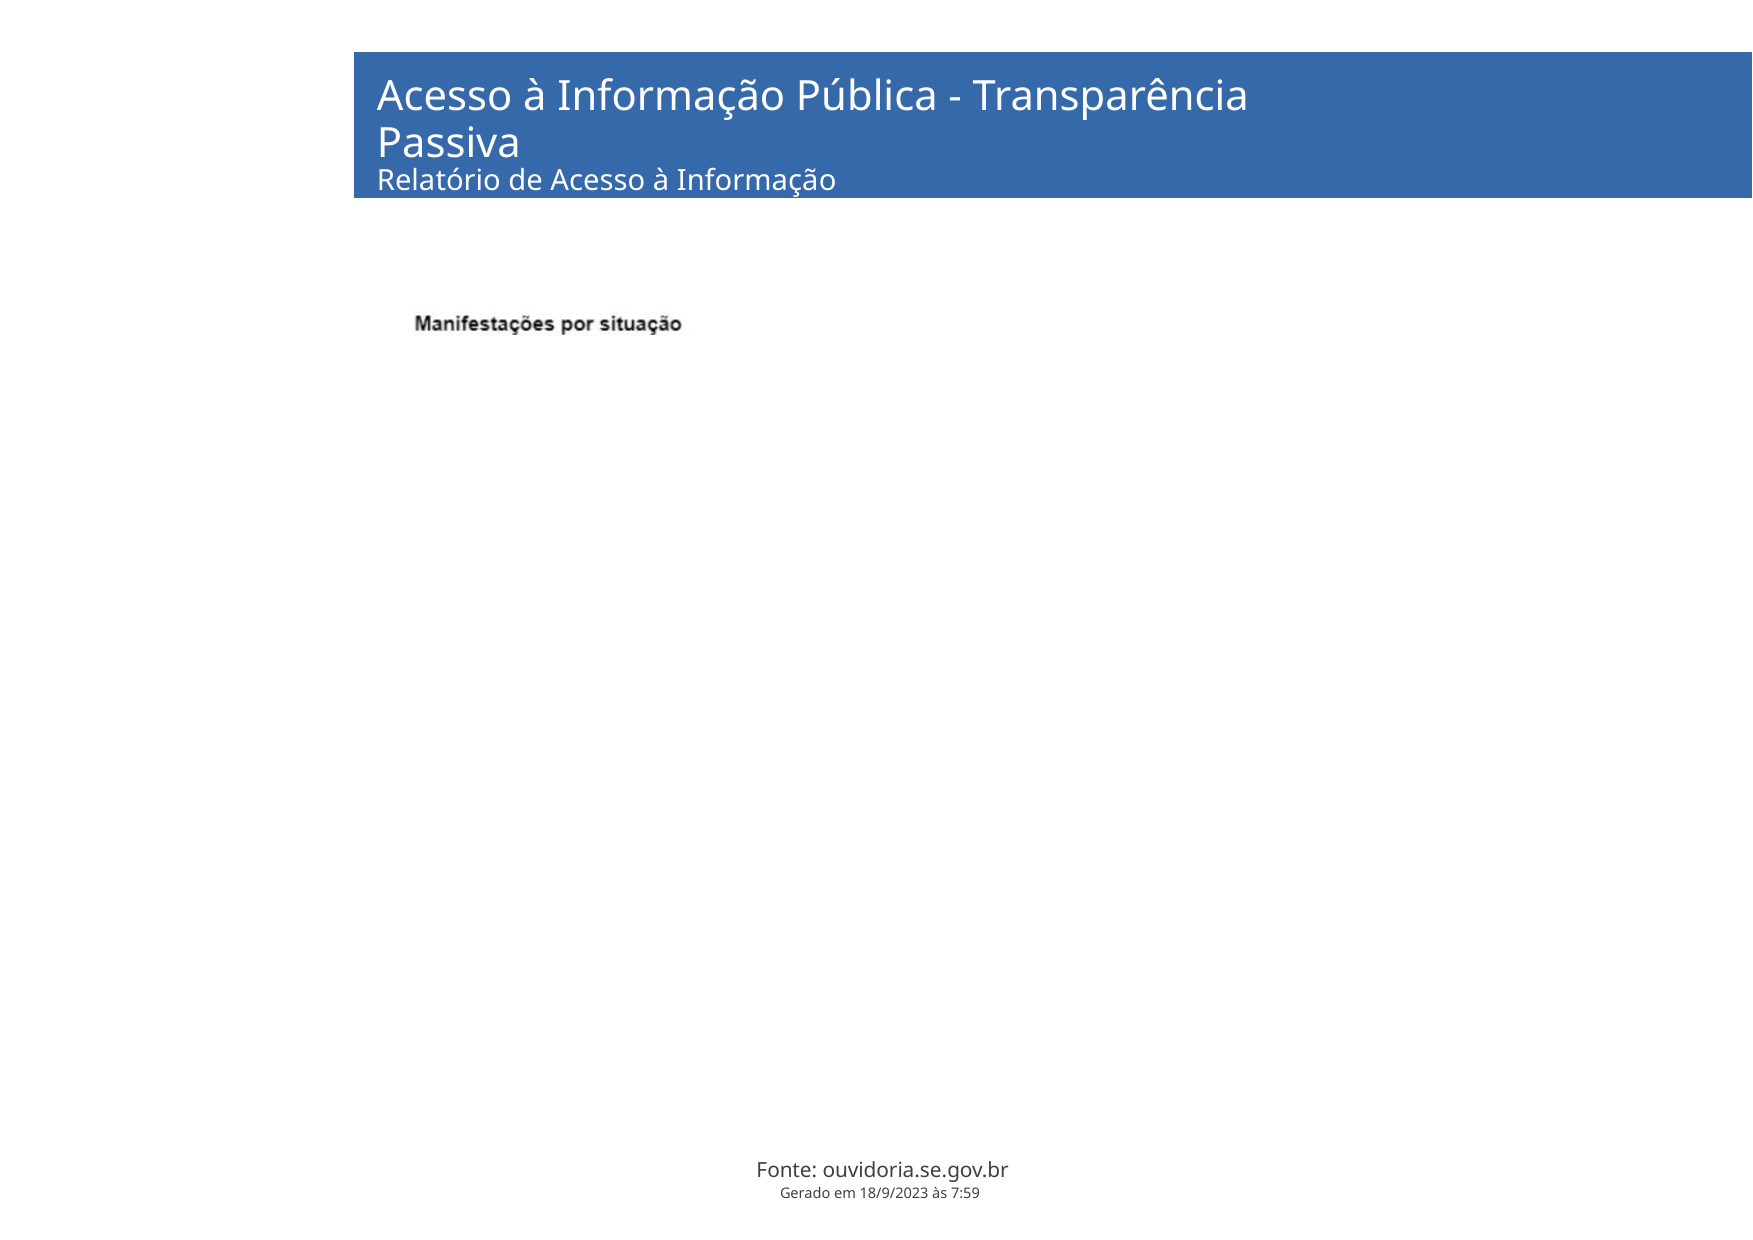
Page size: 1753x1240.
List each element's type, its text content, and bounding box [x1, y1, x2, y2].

text_box Fonte: ouvidoria.se.gov.br [756, 1158, 1023, 1182]
text_box [354, 52, 1752, 198]
text_box Gerado em 18/9/2023 às 7:59 [780, 1184, 999, 1202]
text_box [155, 211, 1599, 1028]
text_box Acesso à Informação Pública - Transparência Passiva Relatório de Acesso à Informação EMSETURAgosto a Agosto de 2023 [376, 72, 1403, 228]
